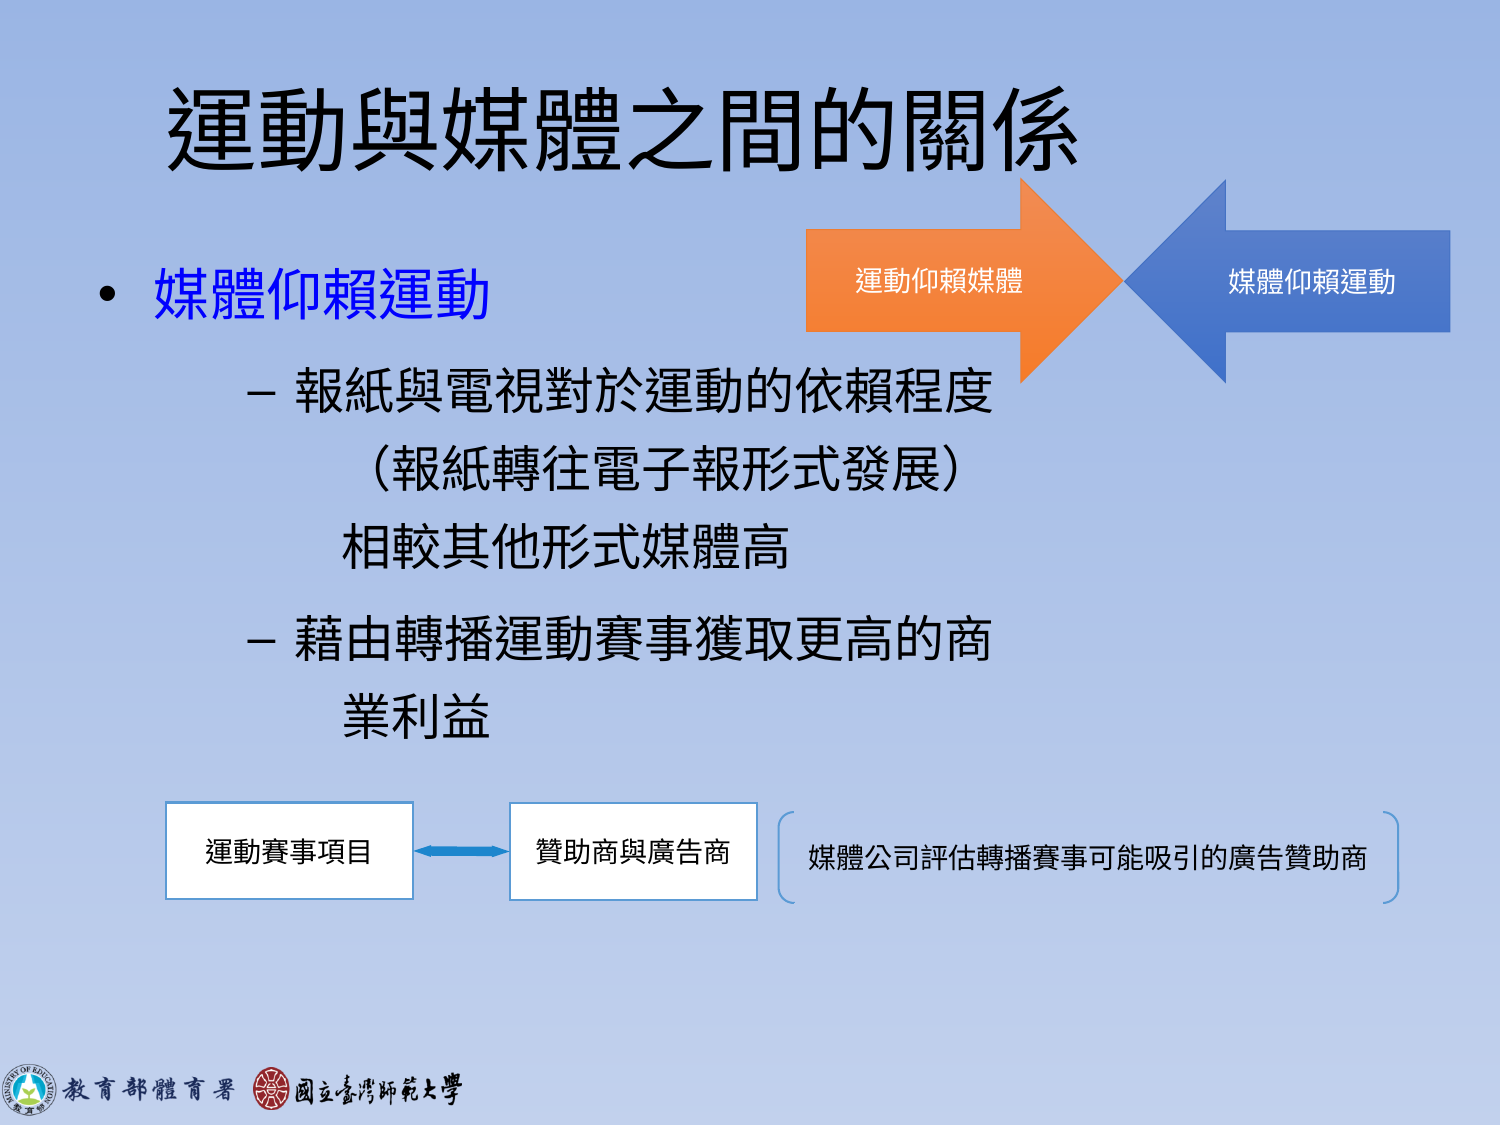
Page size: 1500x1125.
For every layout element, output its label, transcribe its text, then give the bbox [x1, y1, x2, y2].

text_box 運動仰賴媒體 [806, 178, 1123, 383]
list 媒體仰賴運動 報紙與電視對於運動的依賴程度（報紙轉往電子報形式發展）相較其他形式媒體高 藉由轉播運動賽事獲取更高的商業利益 [82, 231, 1016, 773]
title 運動與媒體之間的關係 [69, 64, 1180, 193]
text_box 贊助商與廣告商 [510, 803, 757, 900]
text_box 運動賽事項目 [166, 803, 413, 899]
text_box 媒體仰賴運動 [1124, 180, 1450, 383]
text_box 媒體公司評估轉播賽事可能吸引的廣告贊助商 [778, 812, 1399, 903]
